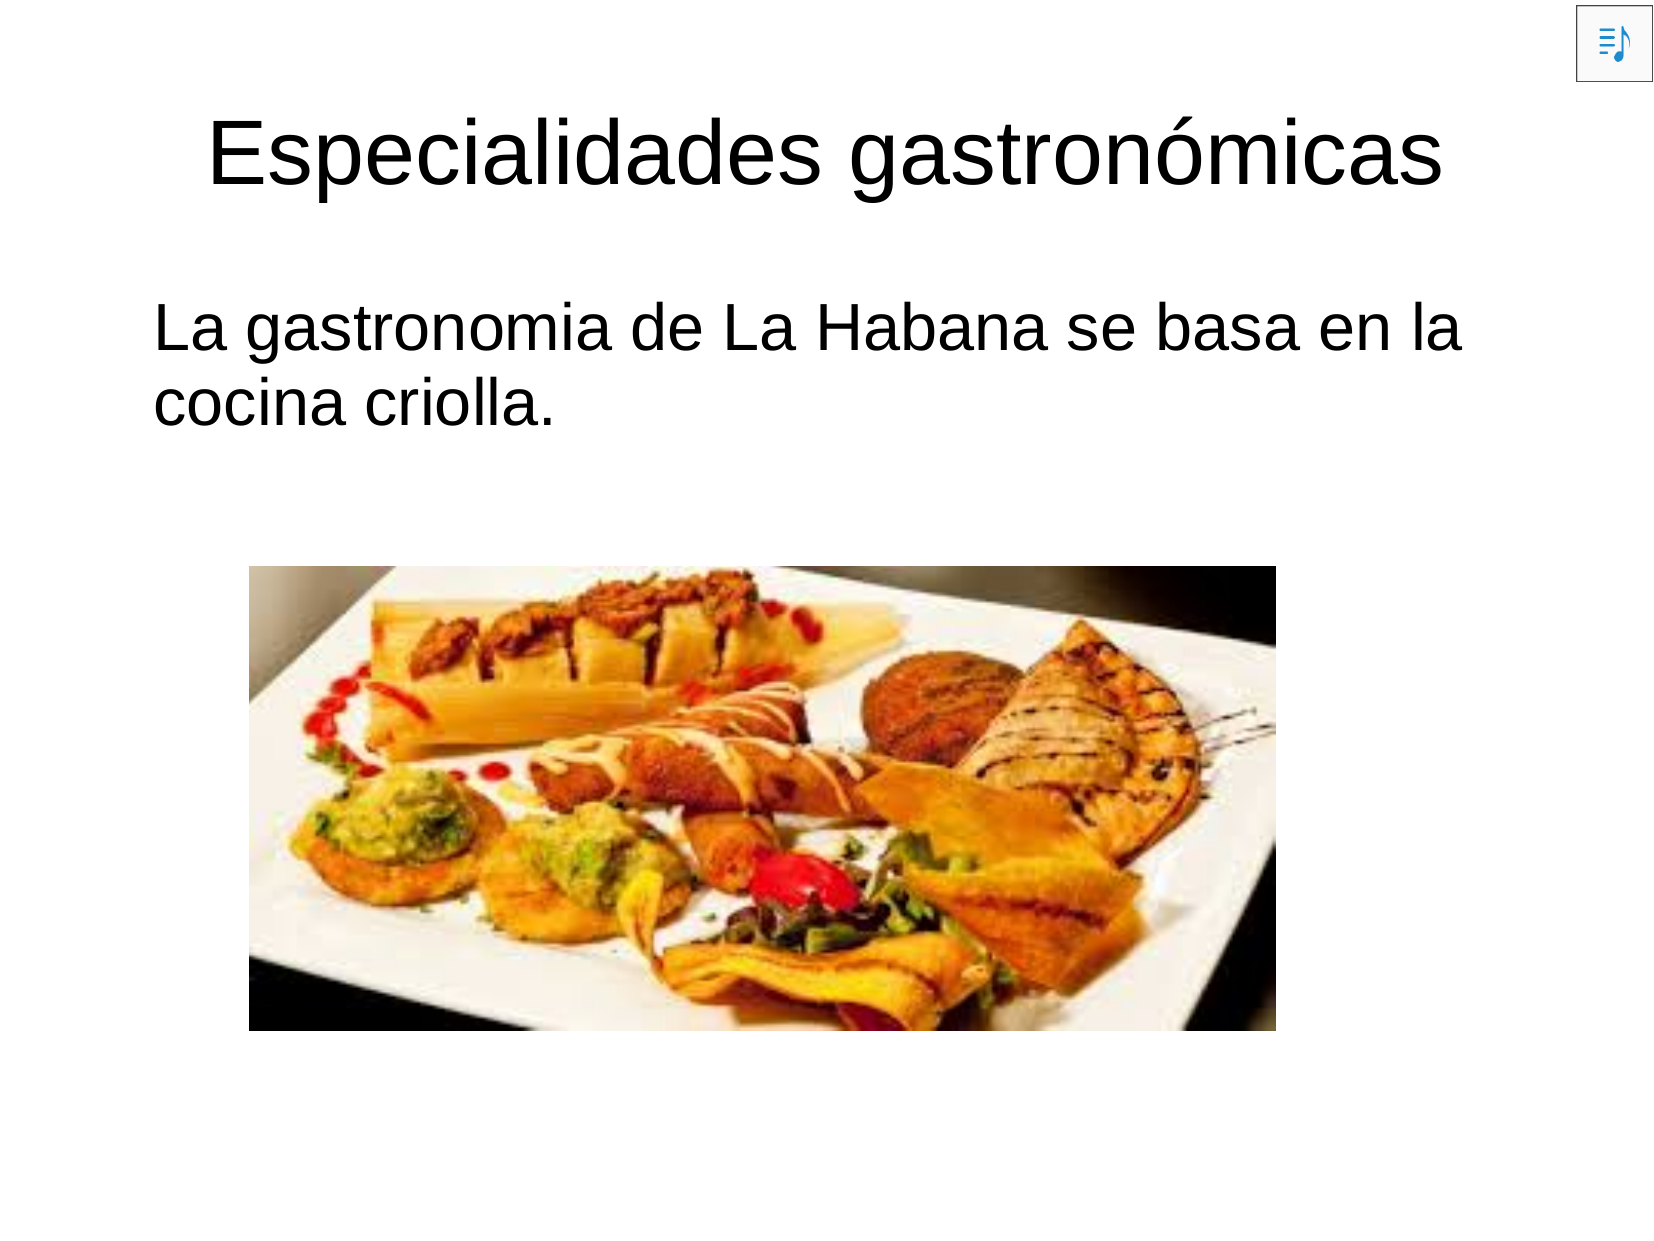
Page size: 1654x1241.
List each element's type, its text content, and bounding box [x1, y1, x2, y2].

list La gastronomia de La Habana se basa en la cocina criolla. [82, 290, 1571, 1010]
picture [0, 0, 1654, 1241]
text_box [1575, 4, 1654, 83]
title Especialidades gastronómicas [82, 49, 1571, 257]
